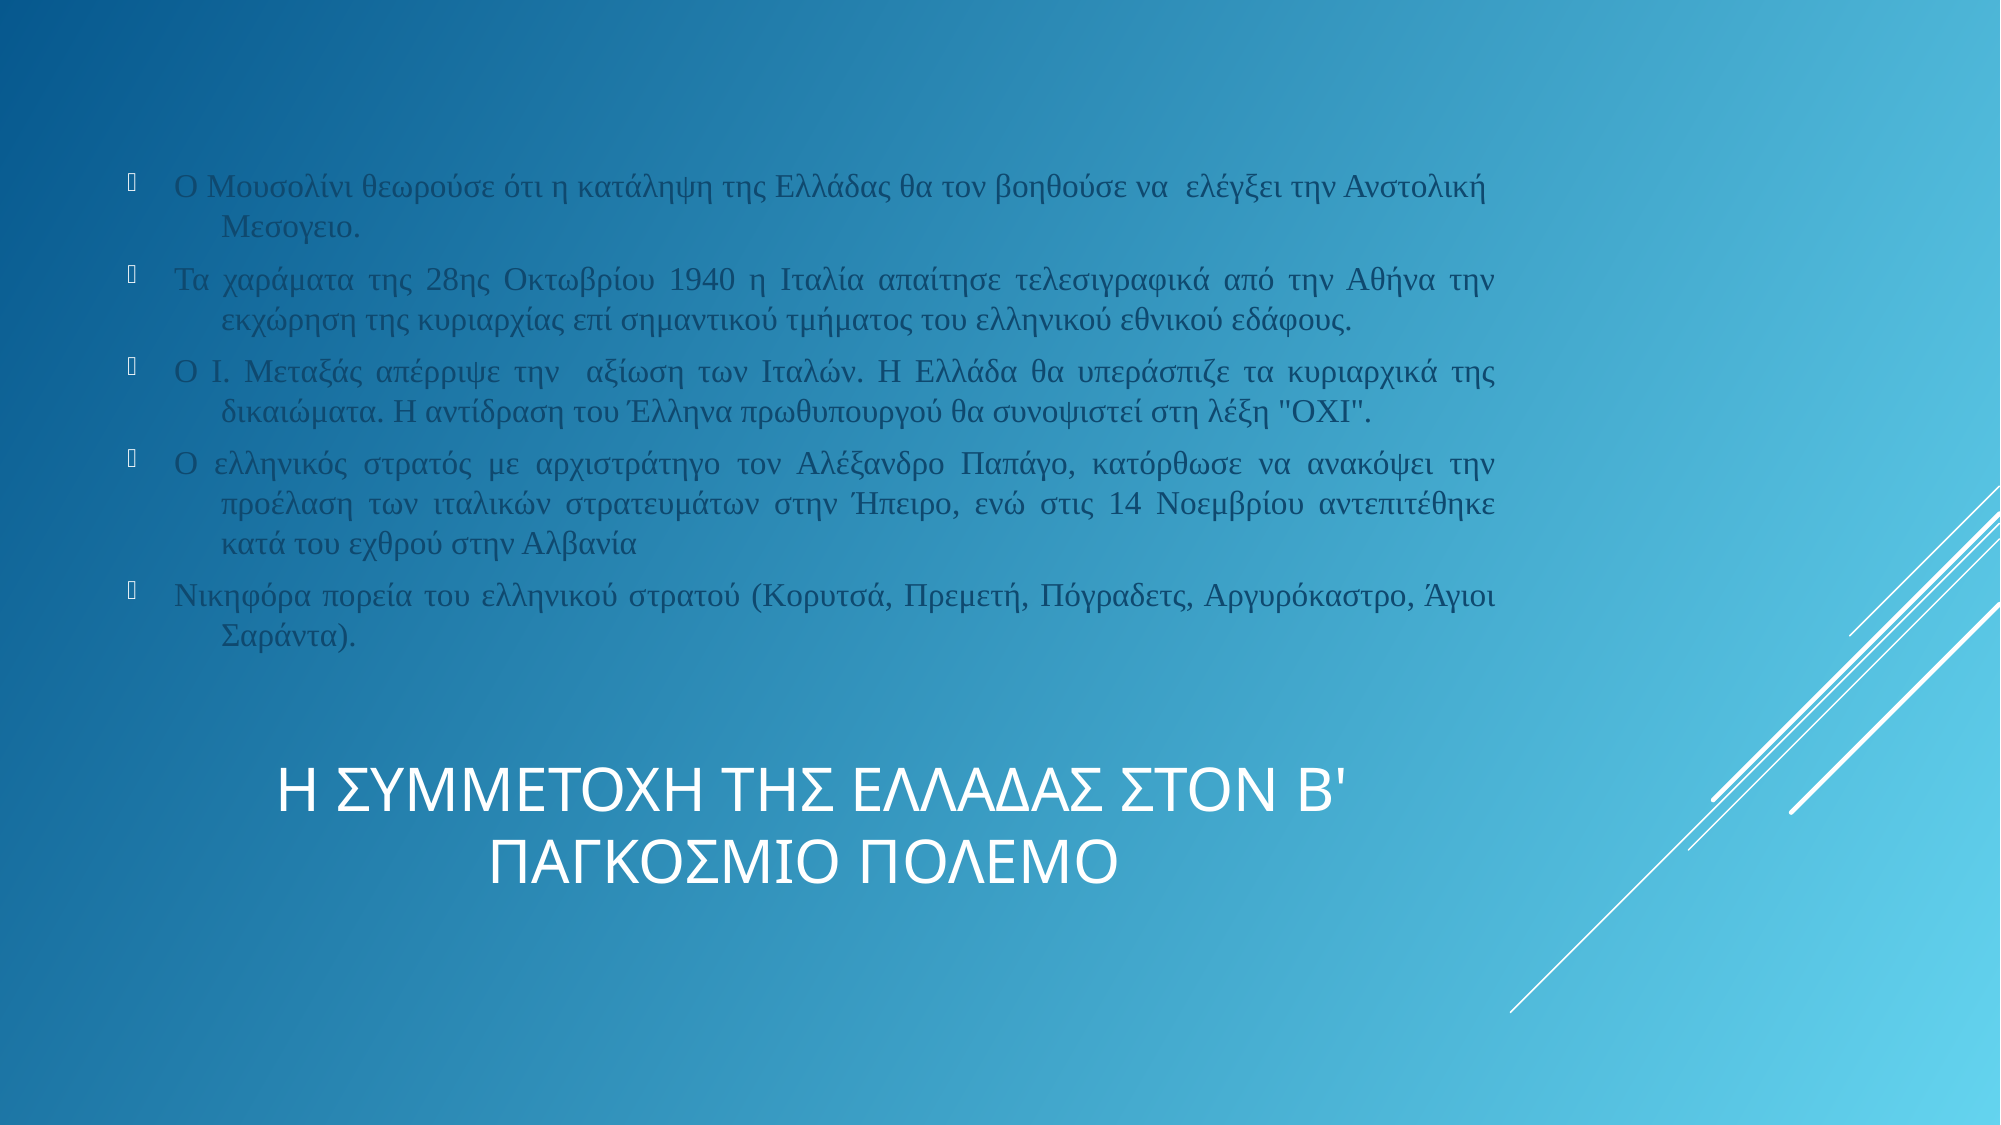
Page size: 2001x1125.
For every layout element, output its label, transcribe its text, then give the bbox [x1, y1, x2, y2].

list Ο Μουσολίνι θεωρούσε ότι η κατάληψη της Ελλάδας θα τον βοηθούσε να ελέγξει την Ανστολική Μεσογειο. Τα χαράματα της 28ης Οκτωβρίου 1940 η Ιταλία απαίτησε τελεσιγραφικά από την Αθήνα την εκχώρηση της κυριαρχίας επί σημαντικού τμήματος του ελληνικού εθνικού εδάφους. Ο Ι. Μεταξάς απέρριψε την αξίωση των Ιταλών. Η Ελλάδα θα υπεράσπιζε τα κυριαρχικά της δικαιώματα. Η αντίδραση του Έλληνα πρωθυπουργού θα συνοψιστεί στη λέξη "ΟΧΙ". Ο ελληνικός στρατός με αρχιστράτηγο τον Αλέξανδρο Παπάγο, κατόρθωσε να ανακόψει την προέλαση των ιταλικών στρατευμάτων στην Ήπειρο, ενώ στις 14 Νοεμβρίου αντεπιτέθηκε κατά του εχθρού στην Αλβανία Νικηφόρα πορεία του ελληνικού στρατού (Κορυτσά, Πρεμετή, Πόγραδετς, Αργυρόκαστρο, Άγιοι Σαράντα). [112, 112, 1513, 706]
title Η ΣΥΜΜΕΤΟΧΗ ΤΗΣ ΕΛΛΑΔΑΣ ΣΤΟΝ Β' ΠΑΓΚΟΣΜΙΟ ΠΟΛΕΜΟ [112, 736, 1513, 984]
